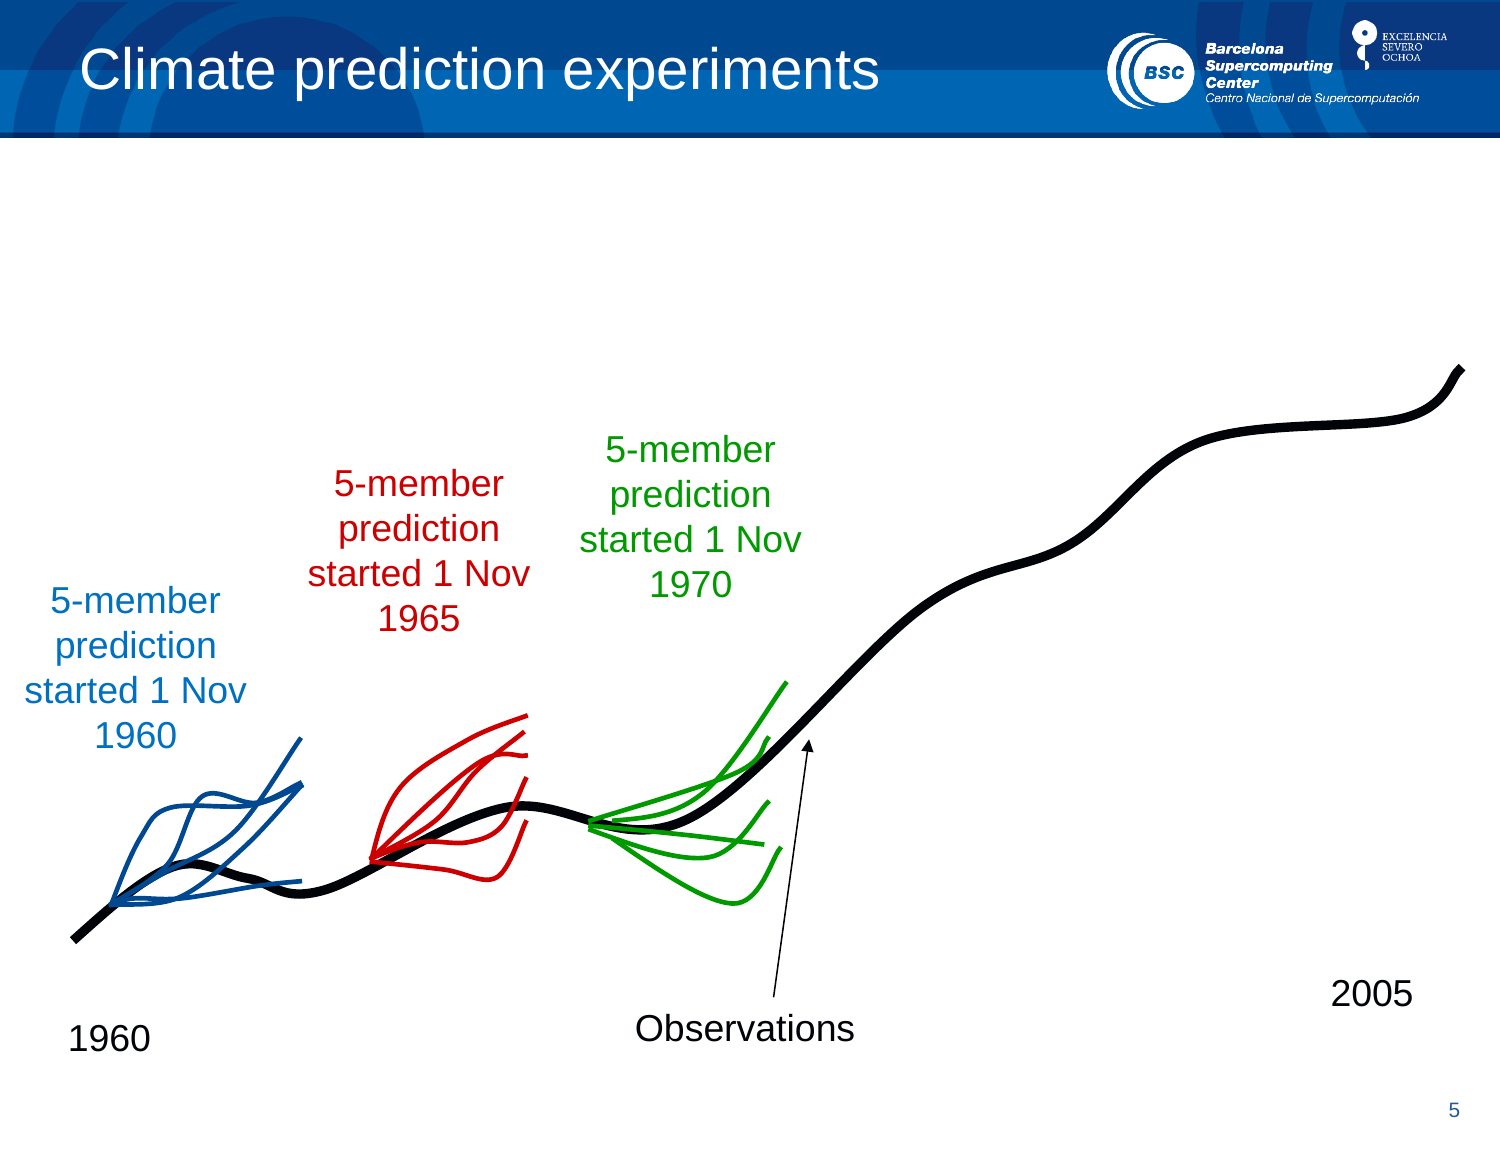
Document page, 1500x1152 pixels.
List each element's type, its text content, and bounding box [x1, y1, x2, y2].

text_box 2005 [1305, 961, 1459, 1022]
text_box 1960 [17, 961, 172, 1067]
text_box 5-member prediction started 1 Nov 1960 [0, 568, 290, 765]
text_box Observations [620, 996, 940, 1058]
picture [0, 0, 1500, 138]
text_box 5-member prediction started 1 Nov 1970 [537, 417, 845, 614]
text_box 5-member prediction started 1 Nov 1965 [265, 451, 573, 647]
title Climate prediction experiments [65, 23, 1081, 139]
